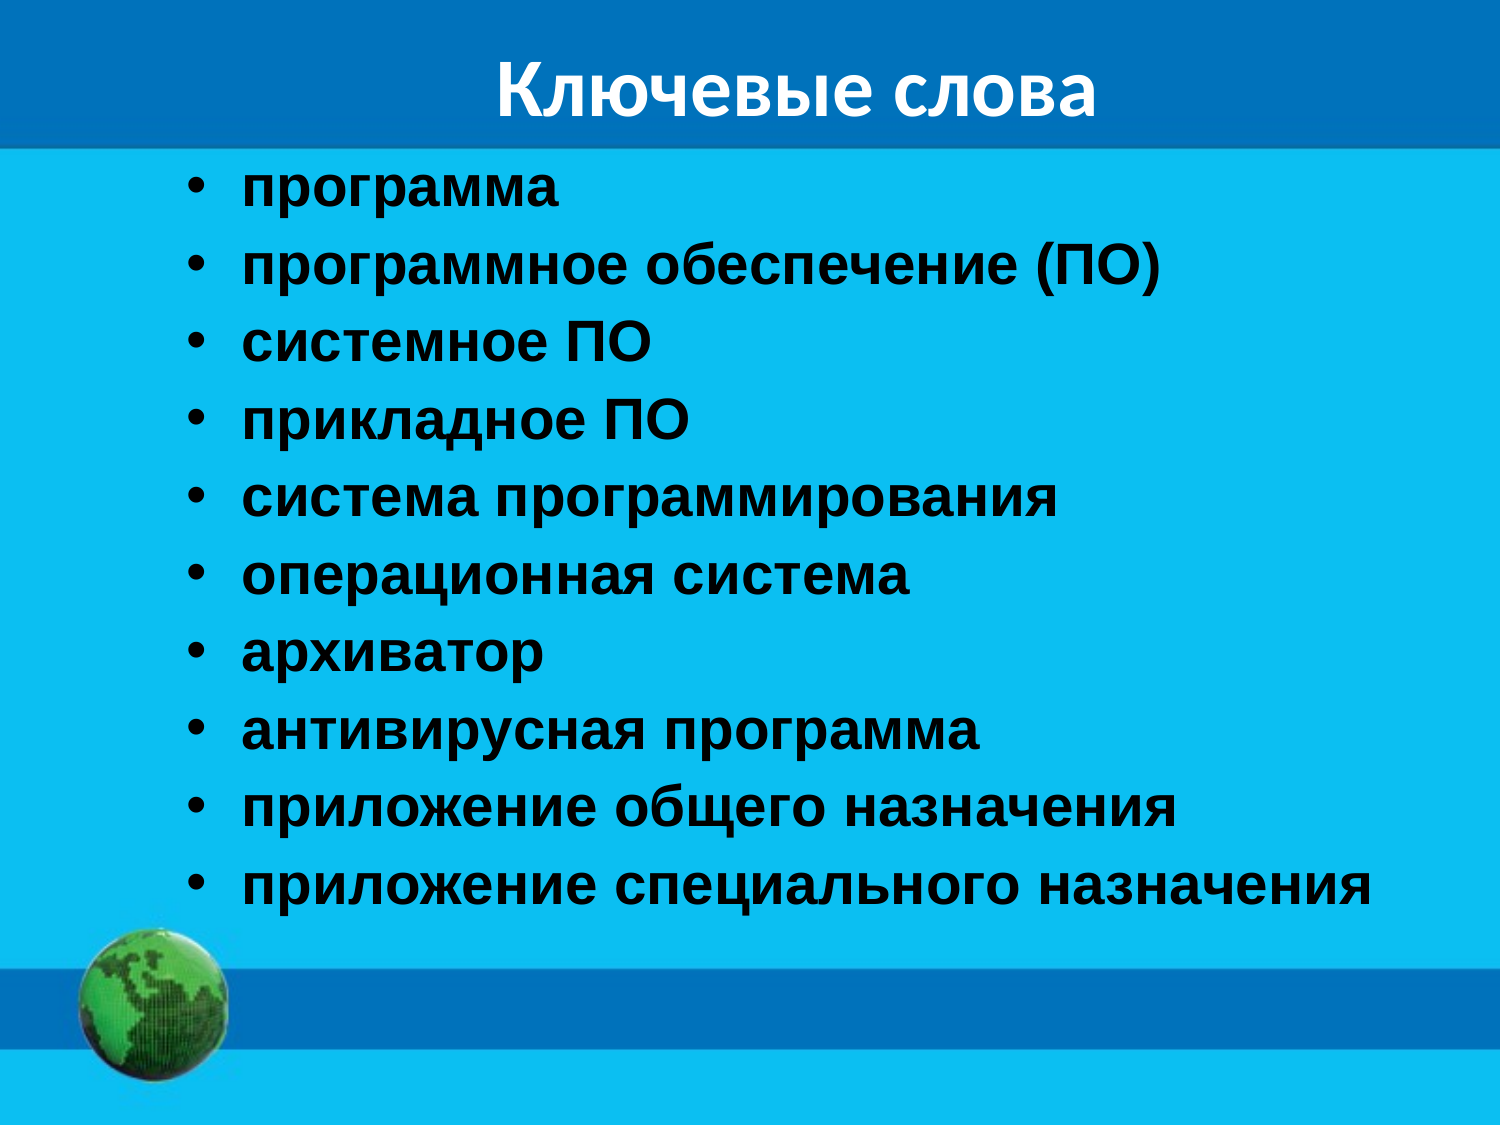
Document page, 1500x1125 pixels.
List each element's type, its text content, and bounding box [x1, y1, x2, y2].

text_box программа программное обеспечение (ПО) системное ПО прикладное ПО система программирования операционная система архиватор антивирусная программа приложение общего назначения приложение специального назначения [171, 148, 1426, 982]
picture [0, 0, 1500, 146]
text_box Ключевые слова [171, 30, 1426, 135]
picture [0, 924, 1500, 1084]
